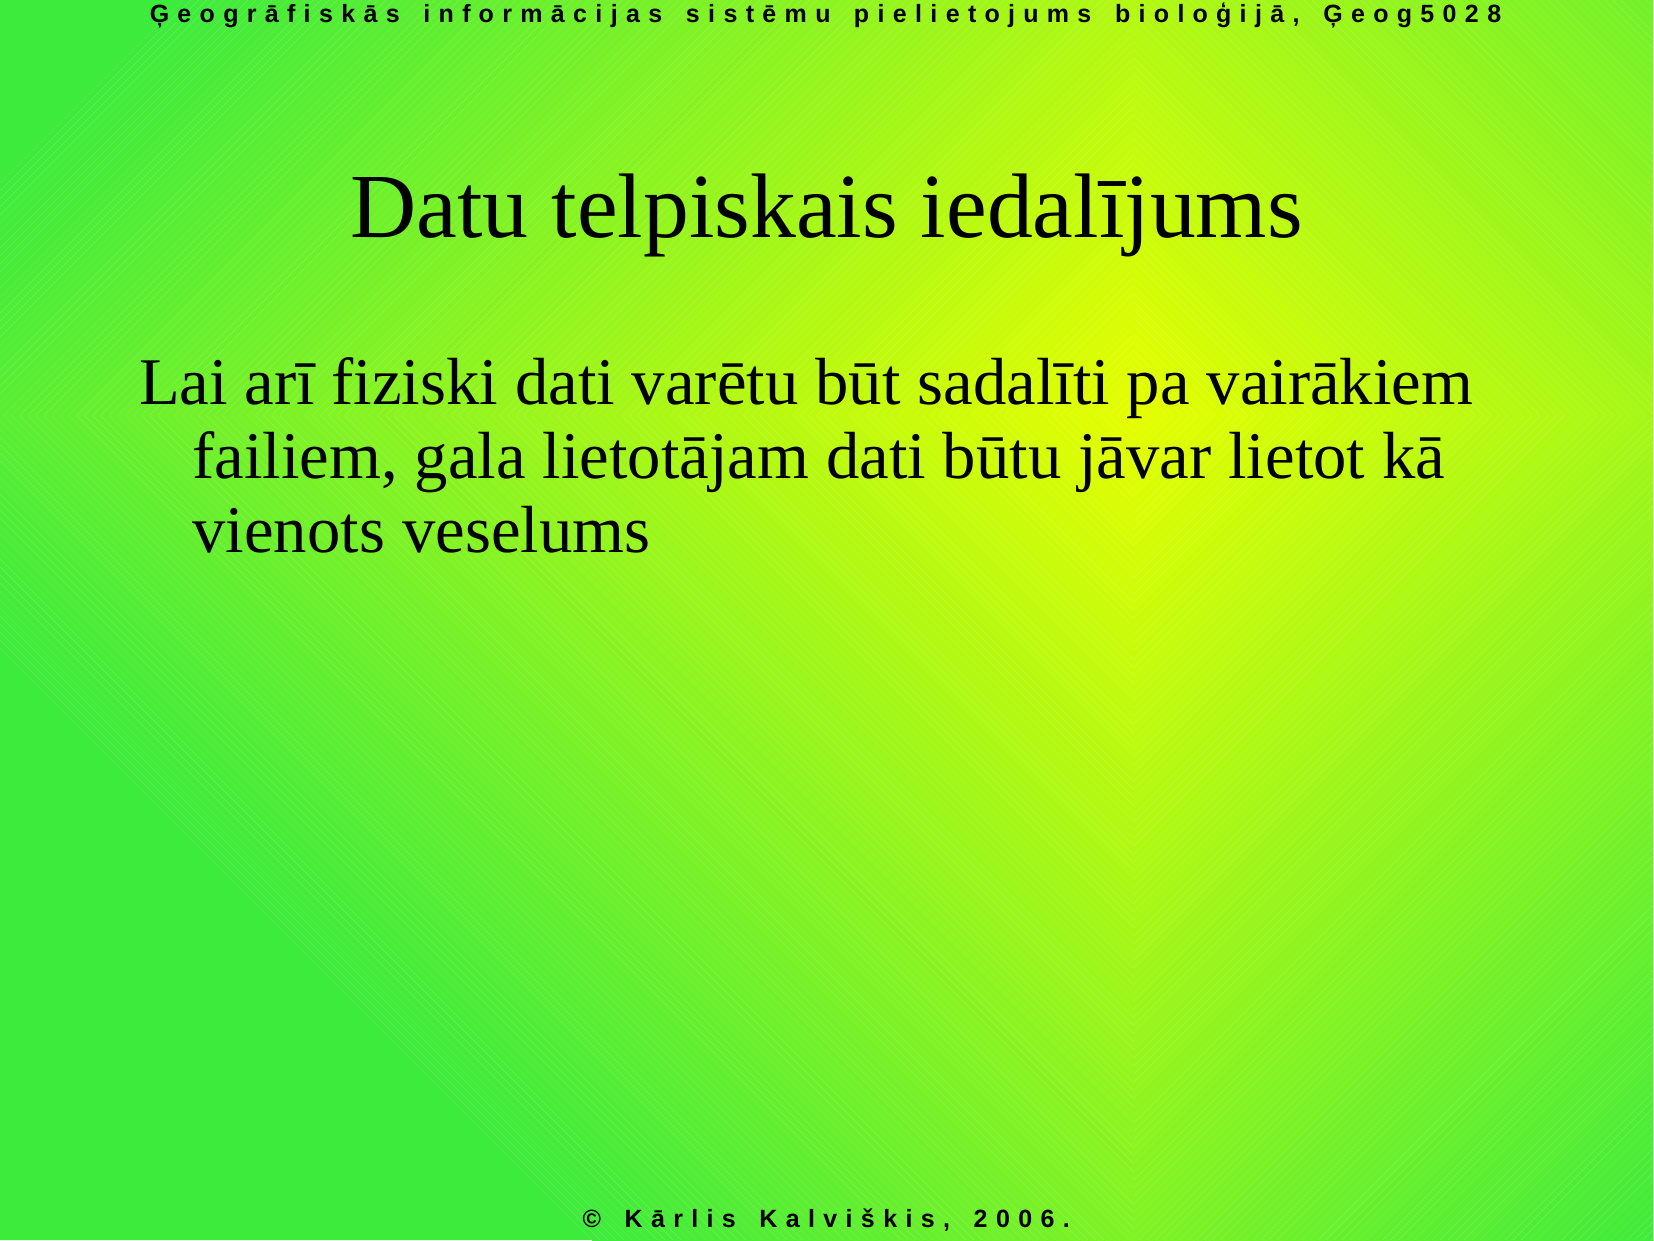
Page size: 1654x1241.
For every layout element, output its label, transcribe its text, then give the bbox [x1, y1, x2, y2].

title Datu telpiskais iedalījums [121, 102, 1534, 311]
list Lai arī fiziski dati varētu būt sadalīti pa vairākiem failiem, gala lietotājam dati būtu jāvar lietot kā vienots veselums [121, 344, 1534, 1127]
